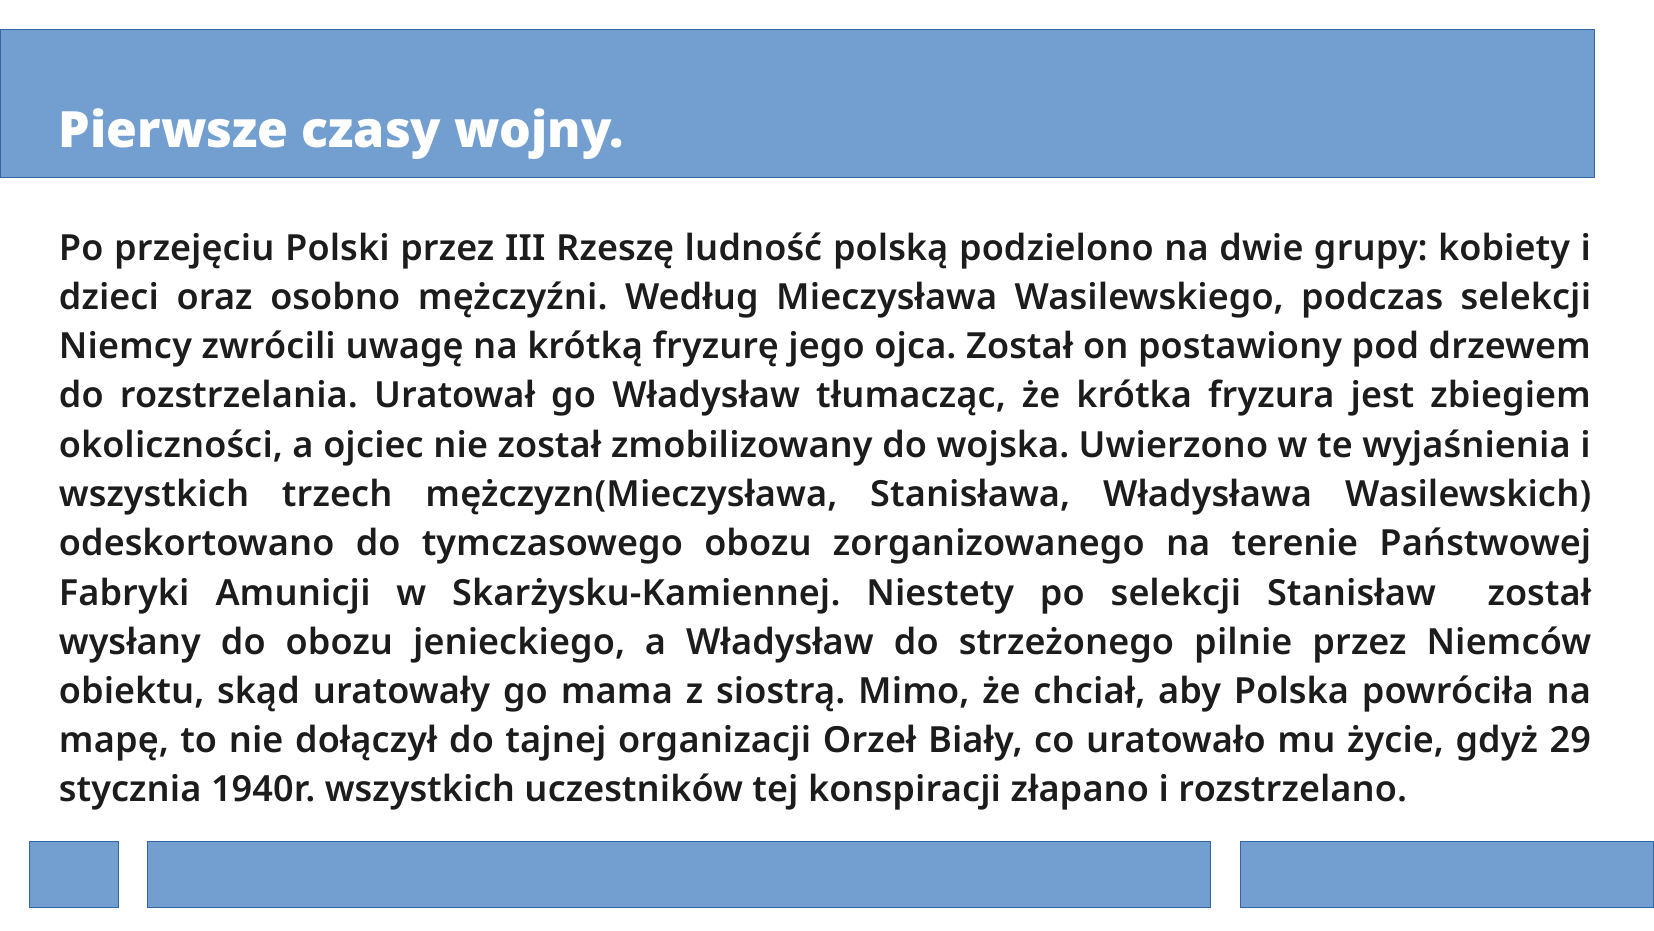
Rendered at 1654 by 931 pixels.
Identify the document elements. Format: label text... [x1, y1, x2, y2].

list Po przejęciu Polski przez III Rzeszę ludność polską podzielono na dwie grupy: kobiety i dzieci oraz osobno mężczyźni. Według Mieczysława Wasilewskiego, podczas selekcji Niemcy zwrócili uwagę na krótką fryzurę jego ojca. Został on postawiony pod drzewem do rozstrzelania. Uratował go Władysław tłumacząc, że krótka fryzura jest zbiegiem okoliczności, a ojciec nie został zmobilizowany do wojska. Uwierzono w te wyjaśnienia i wszystkich trzech mężczyzn(Mieczysława, Stanisława, Władysława Wasilewskich) odeskortowano do tymczasowego obozu zorganizowanego na terenie Państwowej Fabryki Amunicji w Skarżysku-Kamiennej. Niestety po selekcji Stanisław został wysłany do obozu jenieckiego, a Władysław do strzeżonego pilnie przez Niemców obiektu, skąd uratowały go mama z siostrą. Mimo, że chciał, aby Polska powróciła na mapę, to nie dołączył do tajnej organizacji Orzeł Biały, co uratowało mu życie, gdyż 29 stycznia 1940r. wszystkich uczestników tej konspiracji złapano i rozstrzelano. [59, 221, 1595, 827]
title Pierwsze czasy wojny. [59, 44, 1595, 163]
